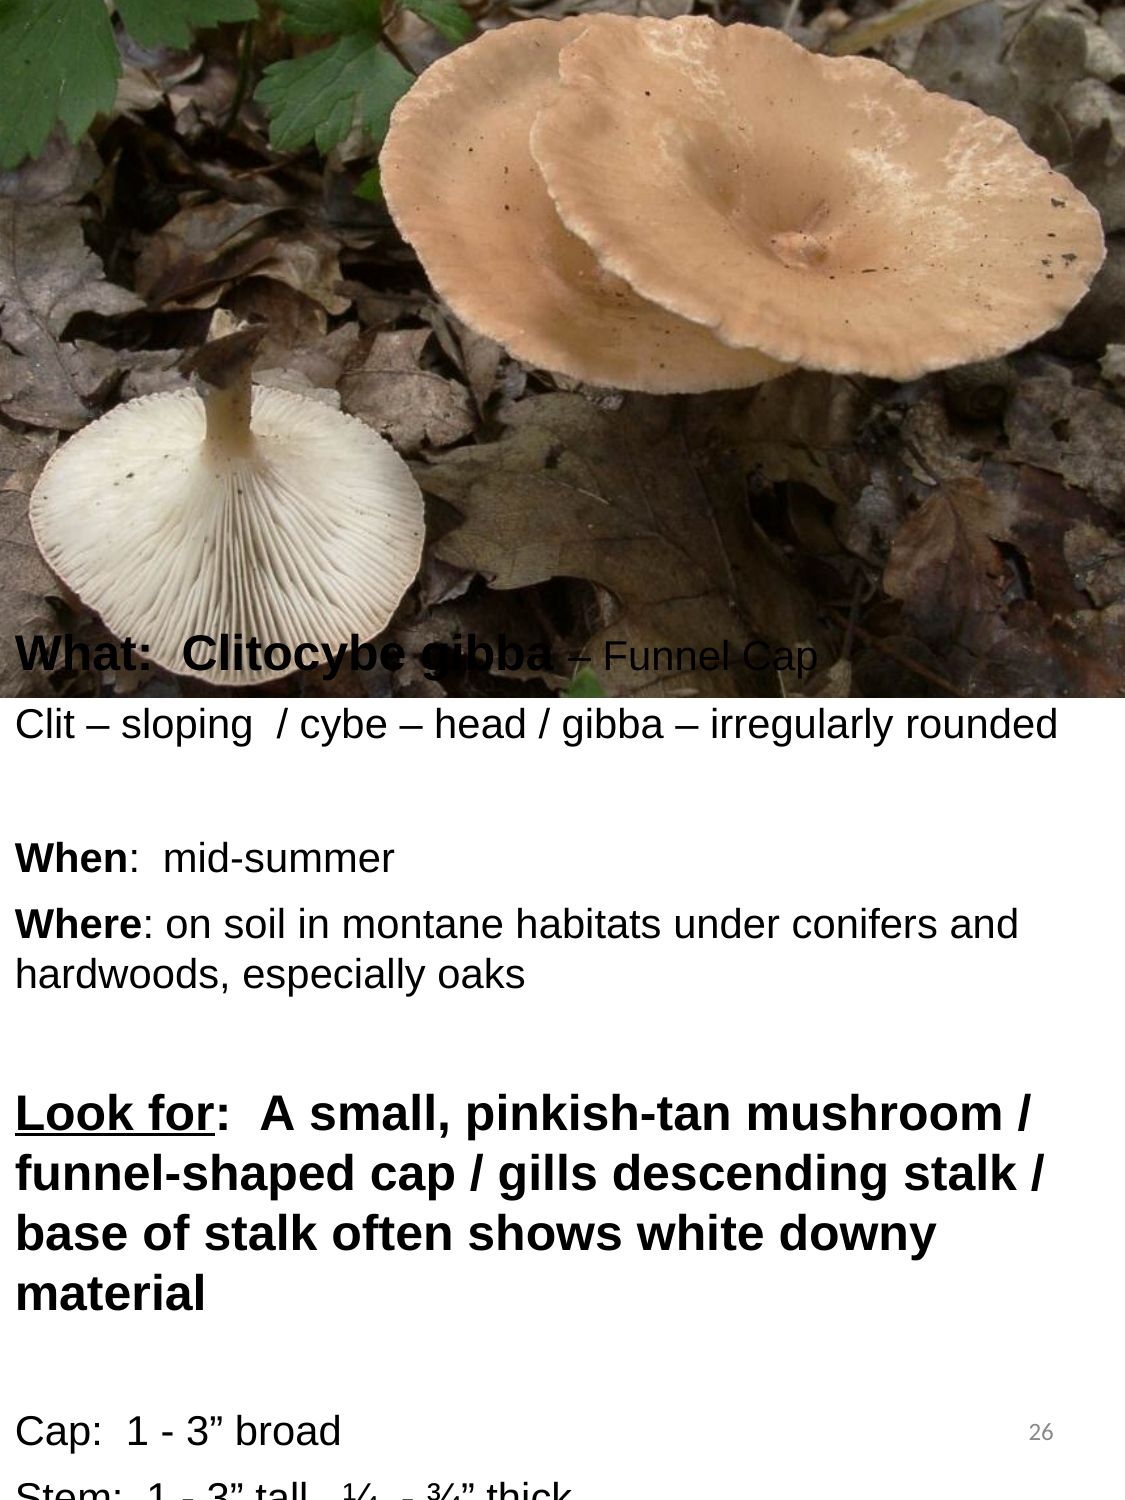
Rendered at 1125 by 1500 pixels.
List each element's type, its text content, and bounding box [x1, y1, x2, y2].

text_box What: Clitocybe gibba – Funnel Cap Clit – sloping / cybe – head / gibba – irregularly rounded When: mid-summer Where: on soil in montane habitats under conifers and hardwoods, especially oaks Look for: A small, pinkish-tan mushroom / funnel-shaped cap / gills descending stalk / base of stalk often shows white downy material Cap: 1 - 3” broad Stem: 1 - 3” tall, ¼ - ¾” thick [0, 612, 1125, 1500]
picture [0, 0, 1125, 612]
